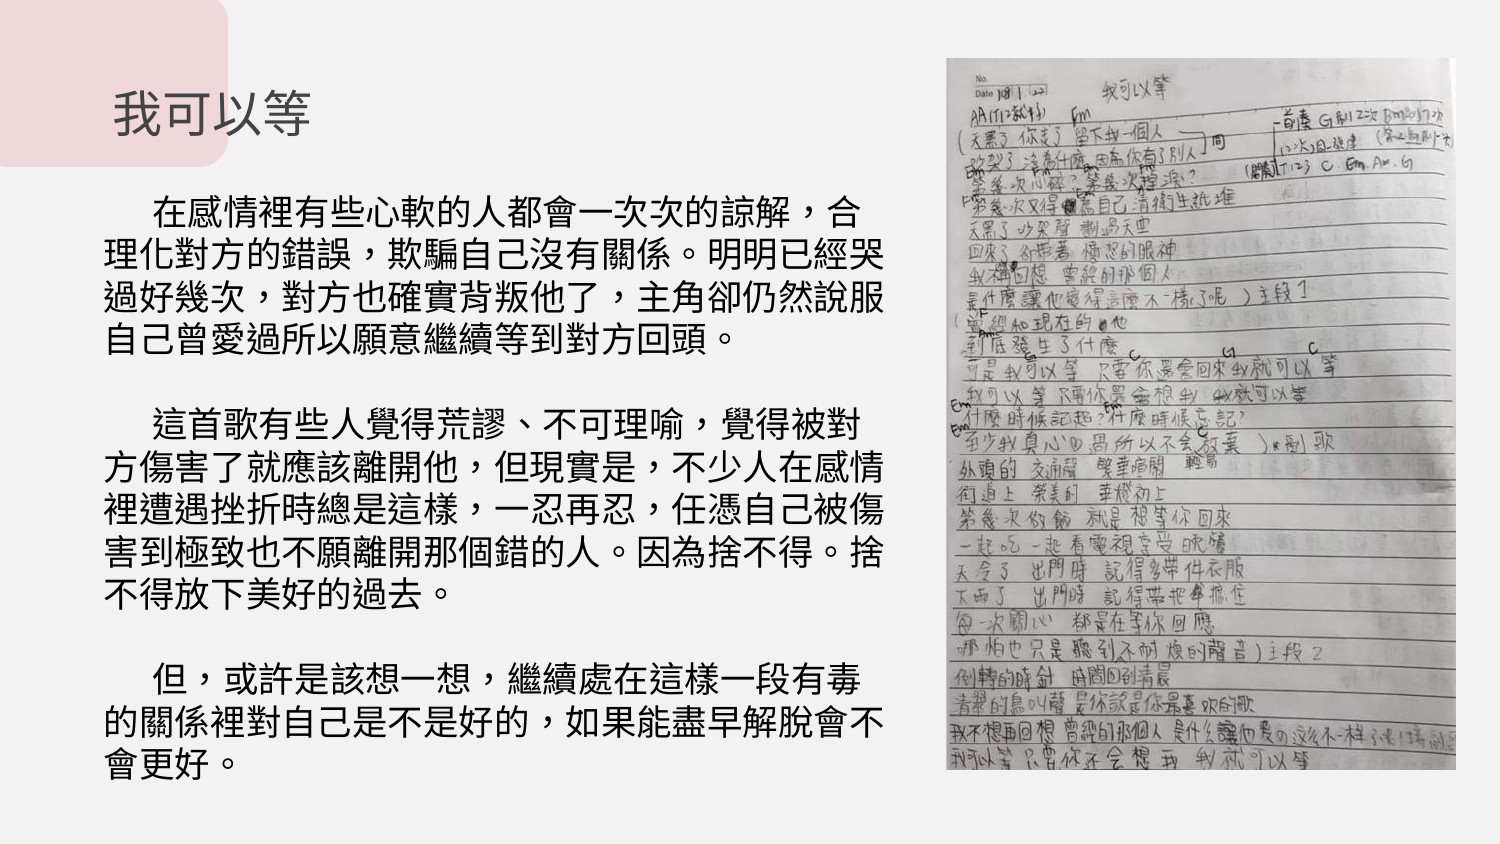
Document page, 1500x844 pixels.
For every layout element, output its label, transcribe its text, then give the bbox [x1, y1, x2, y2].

text_box 在感情裡有些心軟的人都會一次次的諒解，合理化對方的錯誤，欺騙自己沒有關係。明明已經哭過好幾次，對方也確實背叛他了，主角卻仍然說服自己曾愛過所以願意繼續等到對方回頭。 這首歌有些人覺得荒謬、不可理喻，覺得被對方傷害了就應該離開他，但現實是，不少人在感情裡遭遇挫折時總是這樣，一忍再忍，任憑自己被傷害到極致也不願離開那個錯的人。因為捨不得。捨不得放下美好的過去。 但，或許是該想一想，繼續處在這樣一段有毒的關係裡對自己是不是好的，如果能盡早解脫會不會更好。 [88, 174, 901, 801]
title 我可以等 [97, 58, 893, 174]
picture [946, 58, 1456, 770]
